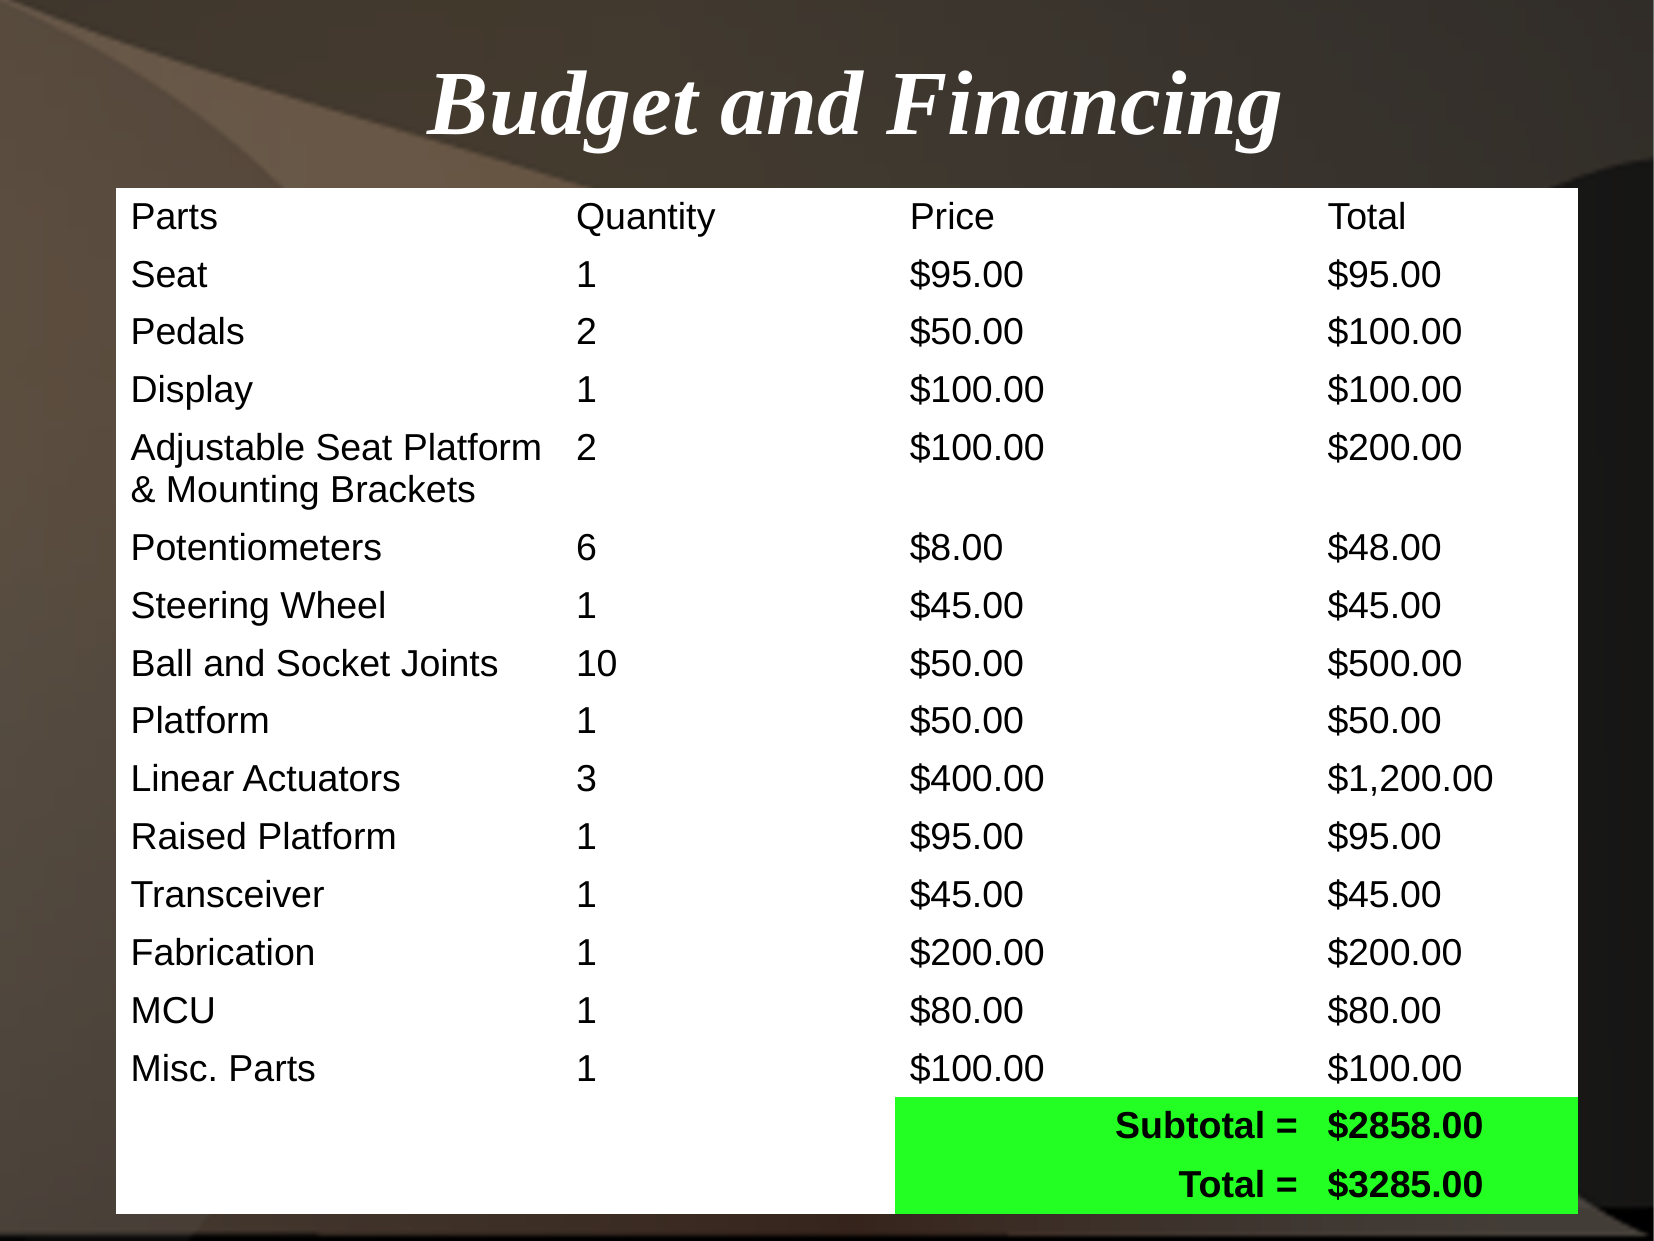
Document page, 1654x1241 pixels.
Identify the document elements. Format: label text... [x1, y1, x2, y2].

table_cell 2 [561, 419, 895, 519]
table_cell $3285.00 [1313, 1156, 1578, 1214]
table_cell $500.00 [1313, 635, 1578, 692]
table_cell 1 [561, 692, 895, 750]
table_cell 6 [561, 519, 895, 577]
table_cell $100.00 [1313, 361, 1578, 419]
table_cell $45.00 [895, 577, 1313, 635]
table_cell $95.00 [895, 808, 1313, 866]
table_cell [116, 1097, 561, 1156]
table_cell $95.00 [1313, 808, 1578, 866]
title Budget and Financing [112, 0, 1601, 208]
table_cell $50.00 [895, 303, 1313, 361]
table_cell Platform [116, 692, 561, 750]
table_cell $95.00 [1313, 245, 1578, 303]
table_cell 1 [561, 981, 895, 1039]
table_cell $400.00 [895, 750, 1313, 808]
table_cell $200.00 [1313, 924, 1578, 981]
table_cell 1 [561, 245, 895, 303]
table_cell Transceiver [116, 866, 561, 924]
table_cell $50.00 [1313, 692, 1578, 750]
table_cell 2 [561, 303, 895, 361]
table_cell Subtotal = [895, 1097, 1313, 1156]
table_cell $100.00 [1313, 1039, 1578, 1097]
table_cell Ball and Socket Joints [116, 635, 561, 692]
table_cell $95.00 [895, 245, 1313, 303]
table_cell Steering Wheel [116, 577, 561, 635]
table_cell 1 [561, 1039, 895, 1097]
table_cell $45.00 [1313, 866, 1578, 924]
table_cell $50.00 [895, 635, 1313, 692]
table_cell $100.00 [1313, 303, 1578, 361]
table_header Parts [116, 188, 561, 245]
table_cell 1 [561, 866, 895, 924]
table_cell MCU [116, 981, 561, 1039]
table_cell 1 [561, 361, 895, 419]
table_cell $200.00 [895, 924, 1313, 981]
table_cell $80.00 [1313, 981, 1578, 1039]
table_cell $45.00 [1313, 577, 1578, 635]
table_cell Display [116, 361, 561, 419]
table_cell $45.00 [895, 866, 1313, 924]
table_cell 1 [561, 808, 895, 866]
table_cell 1 [561, 577, 895, 635]
table_header Quantity [561, 188, 895, 245]
table_cell [561, 1156, 895, 1214]
table_cell Potentiometers [116, 519, 561, 577]
table_header Price [895, 188, 1313, 245]
table_cell Pedals [116, 303, 561, 361]
table_cell [561, 1097, 895, 1156]
table_cell Raised Platform [116, 808, 561, 866]
table_cell $50.00 [895, 692, 1313, 750]
table_cell 1 [561, 924, 895, 981]
table_cell $2858.00 [1313, 1097, 1578, 1156]
table_cell $8.00 [895, 519, 1313, 577]
table_header Total [1313, 188, 1578, 245]
table_cell $100.00 [895, 361, 1313, 419]
table_cell Linear Actuators [116, 750, 561, 808]
table_cell Fabrication [116, 924, 561, 981]
table_cell $1,200.00 [1313, 750, 1578, 808]
table_cell Adjustable Seat Platform & Mounting Brackets [116, 419, 561, 519]
table_cell 10 [561, 635, 895, 692]
table_cell $100.00 [895, 419, 1313, 519]
table_cell Total = [895, 1156, 1313, 1214]
table_cell $80.00 [895, 981, 1313, 1039]
table_cell [116, 1156, 561, 1214]
picture [0, 0, 1654, 1241]
table_cell $100.00 [895, 1039, 1313, 1097]
table_cell Misc. Parts [116, 1039, 561, 1097]
table_cell 3 [561, 750, 895, 808]
table_cell $48.00 [1313, 519, 1578, 577]
table_cell Seat [116, 245, 561, 303]
table_cell $200.00 [1313, 419, 1578, 519]
